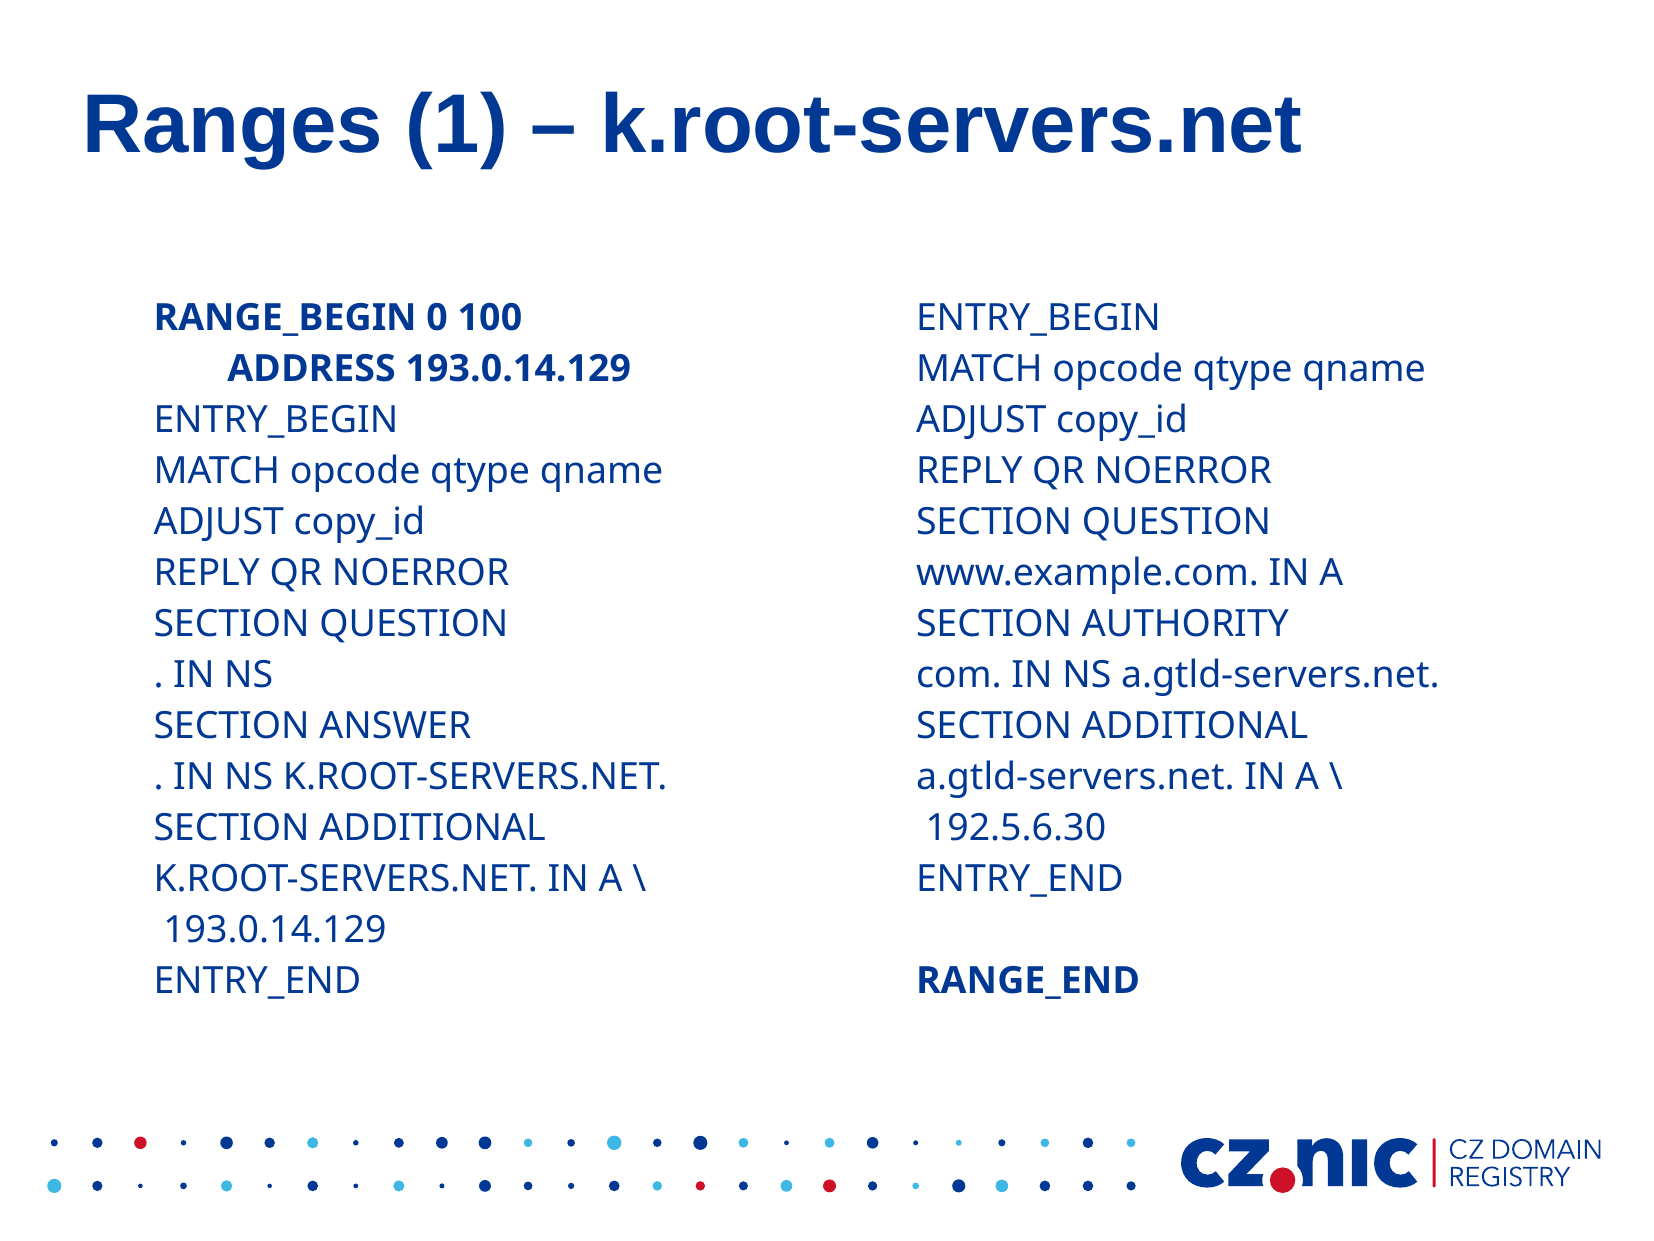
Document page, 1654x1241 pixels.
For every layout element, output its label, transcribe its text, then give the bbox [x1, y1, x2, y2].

title Ranges (1) – k.root-servers.net [82, 70, 1571, 178]
list RANGE_BEGIN 0 100 ADDRESS 193.0.14.129 ENTRY_BEGIN MATCH opcode qtype qname ADJUST copy_id REPLY QR NOERROR SECTION QUESTION . IN NS SECTION ANSWER . IN NS K.ROOT-SERVERS.NET. SECTION ADDITIONAL K.ROOT-SERVERS.NET. IN A \ 193.0.14.129 ENTRY_END [82, 290, 809, 1010]
list ENTRY_BEGIN MATCH opcode qtype qname ADJUST copy_id REPLY QR NOERROR SECTION QUESTION www.example.com. IN A SECTION AUTHORITY com. IN NS a.gtld-servers.net. SECTION ADDITIONAL a.gtld-servers.net. IN A \ 192.5.6.30 ENTRY_END RANGE_END [845, 290, 1572, 1010]
